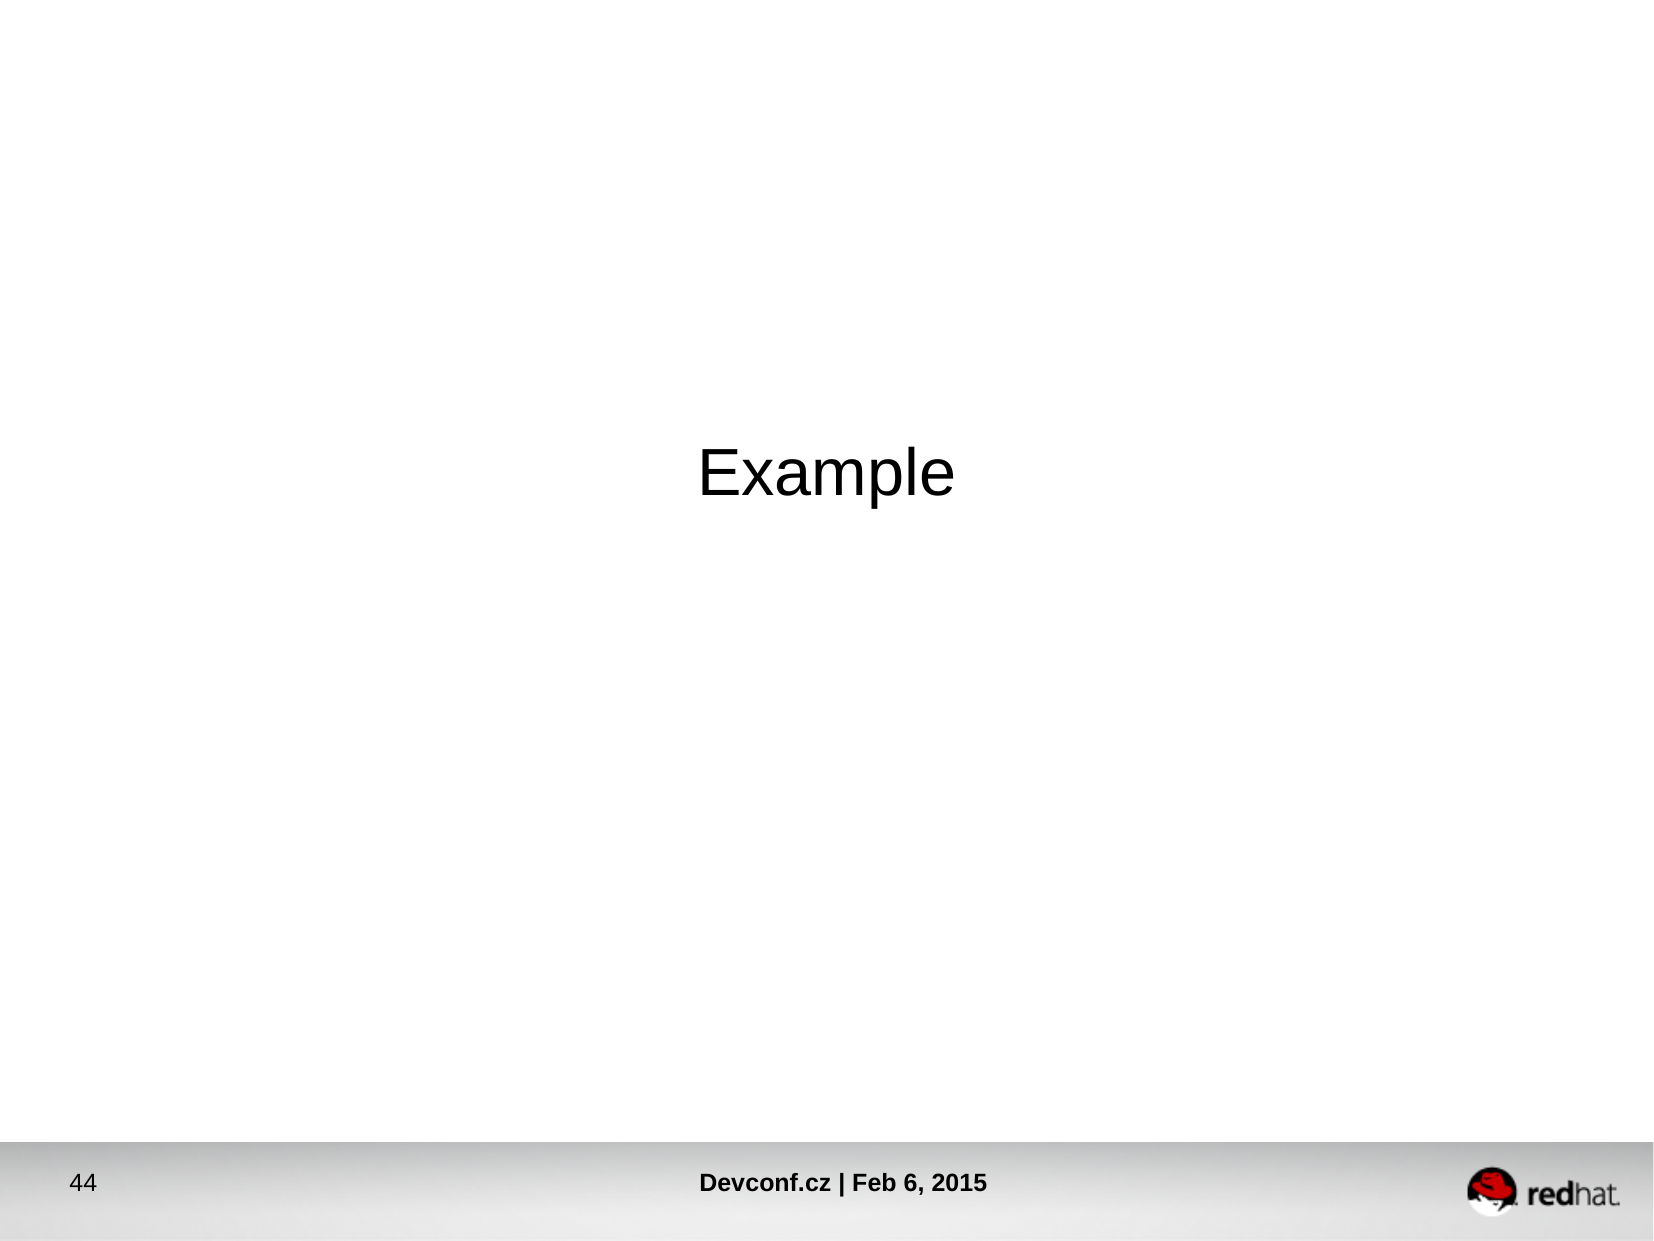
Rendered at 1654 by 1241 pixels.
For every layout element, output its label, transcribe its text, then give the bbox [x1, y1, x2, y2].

subtitle Example [82, 37, 1571, 907]
picture [0, 1142, 1654, 1241]
